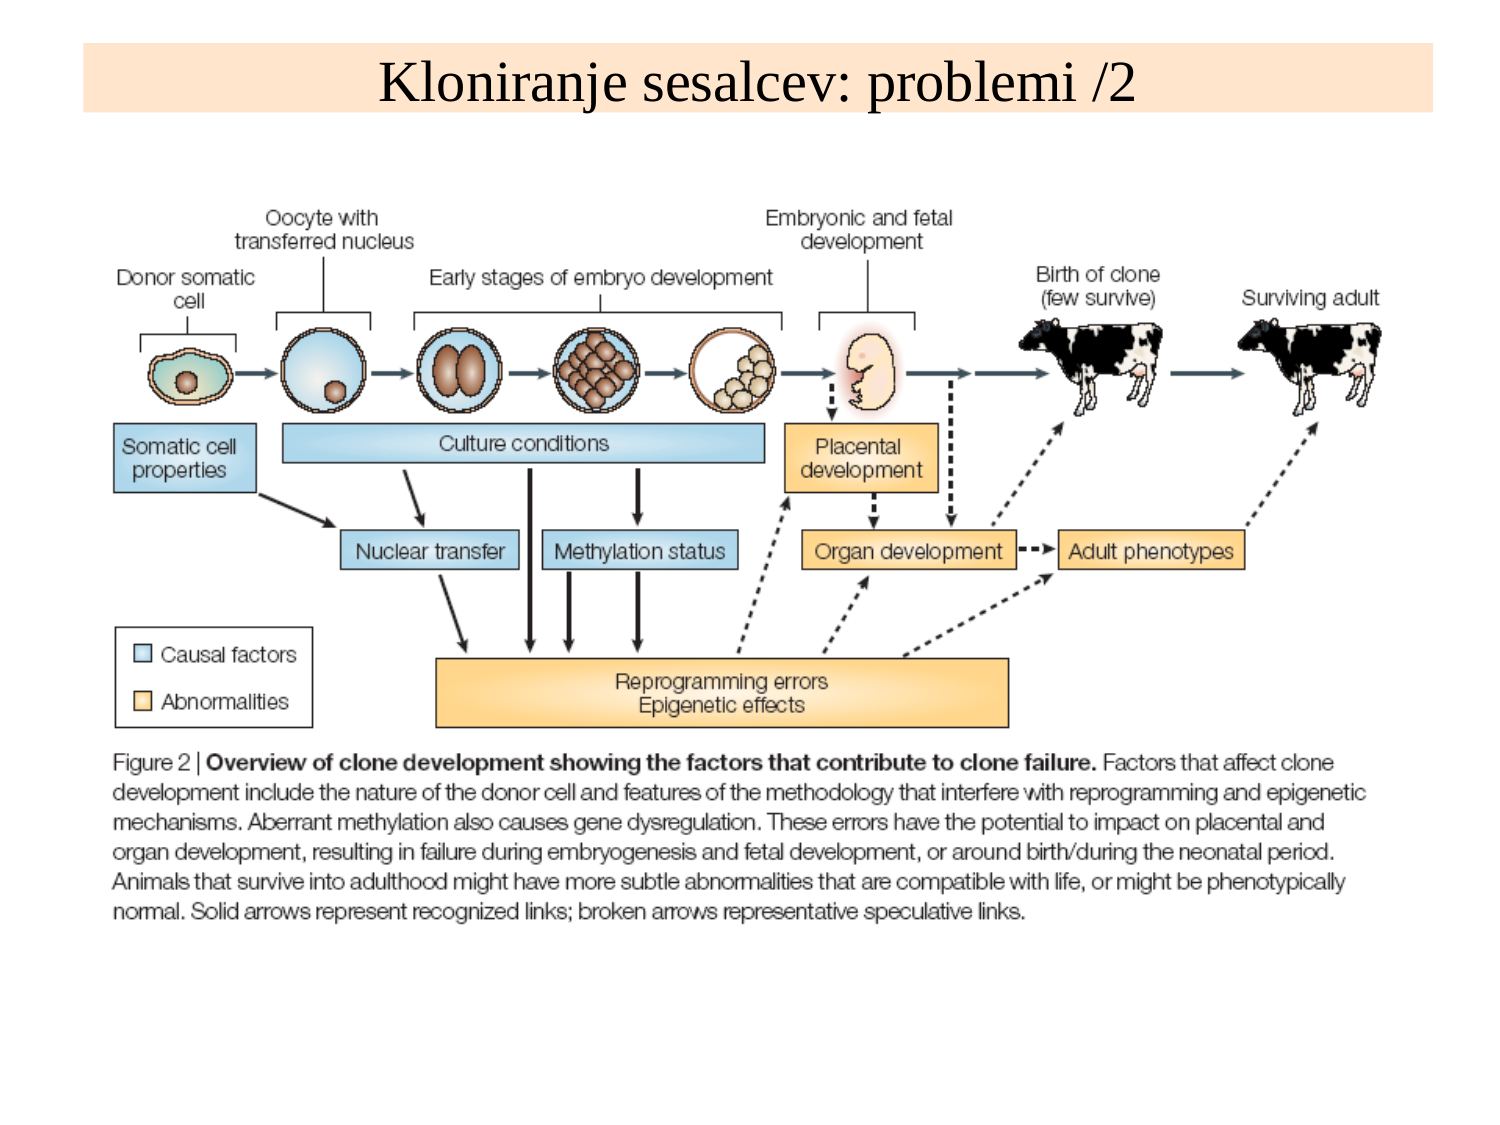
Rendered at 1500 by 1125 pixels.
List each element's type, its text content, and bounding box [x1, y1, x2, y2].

text_box Kloniranje sesalcev: problemi /2 [83, 43, 1434, 113]
picture [104, 196, 1396, 929]
